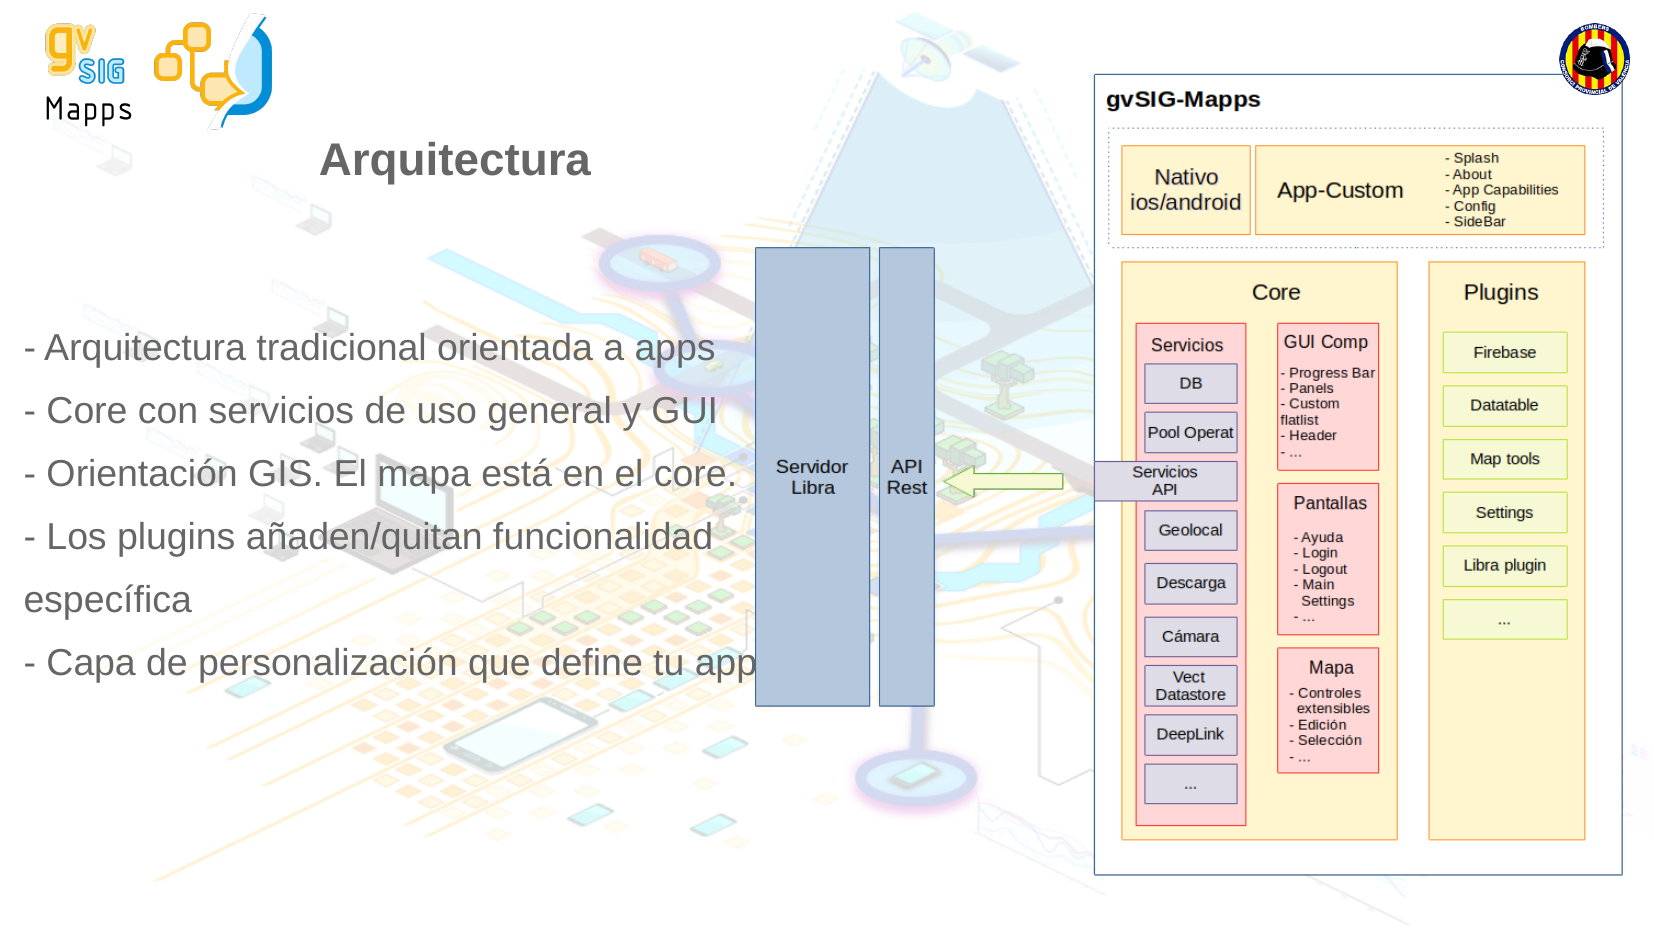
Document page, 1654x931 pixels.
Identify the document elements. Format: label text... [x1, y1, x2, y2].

picture [0, 0, 1654, 931]
title - Arquitectura tradicional orientada a apps - Core con servicios de uso general y GUI - Orientación GIS. El mapa está en el core. - Los plugins añaden/quitan funcionalidad específica - Capa de personalización que define tu app [23, 247, 792, 870]
title Arquitectura [318, 118, 755, 201]
